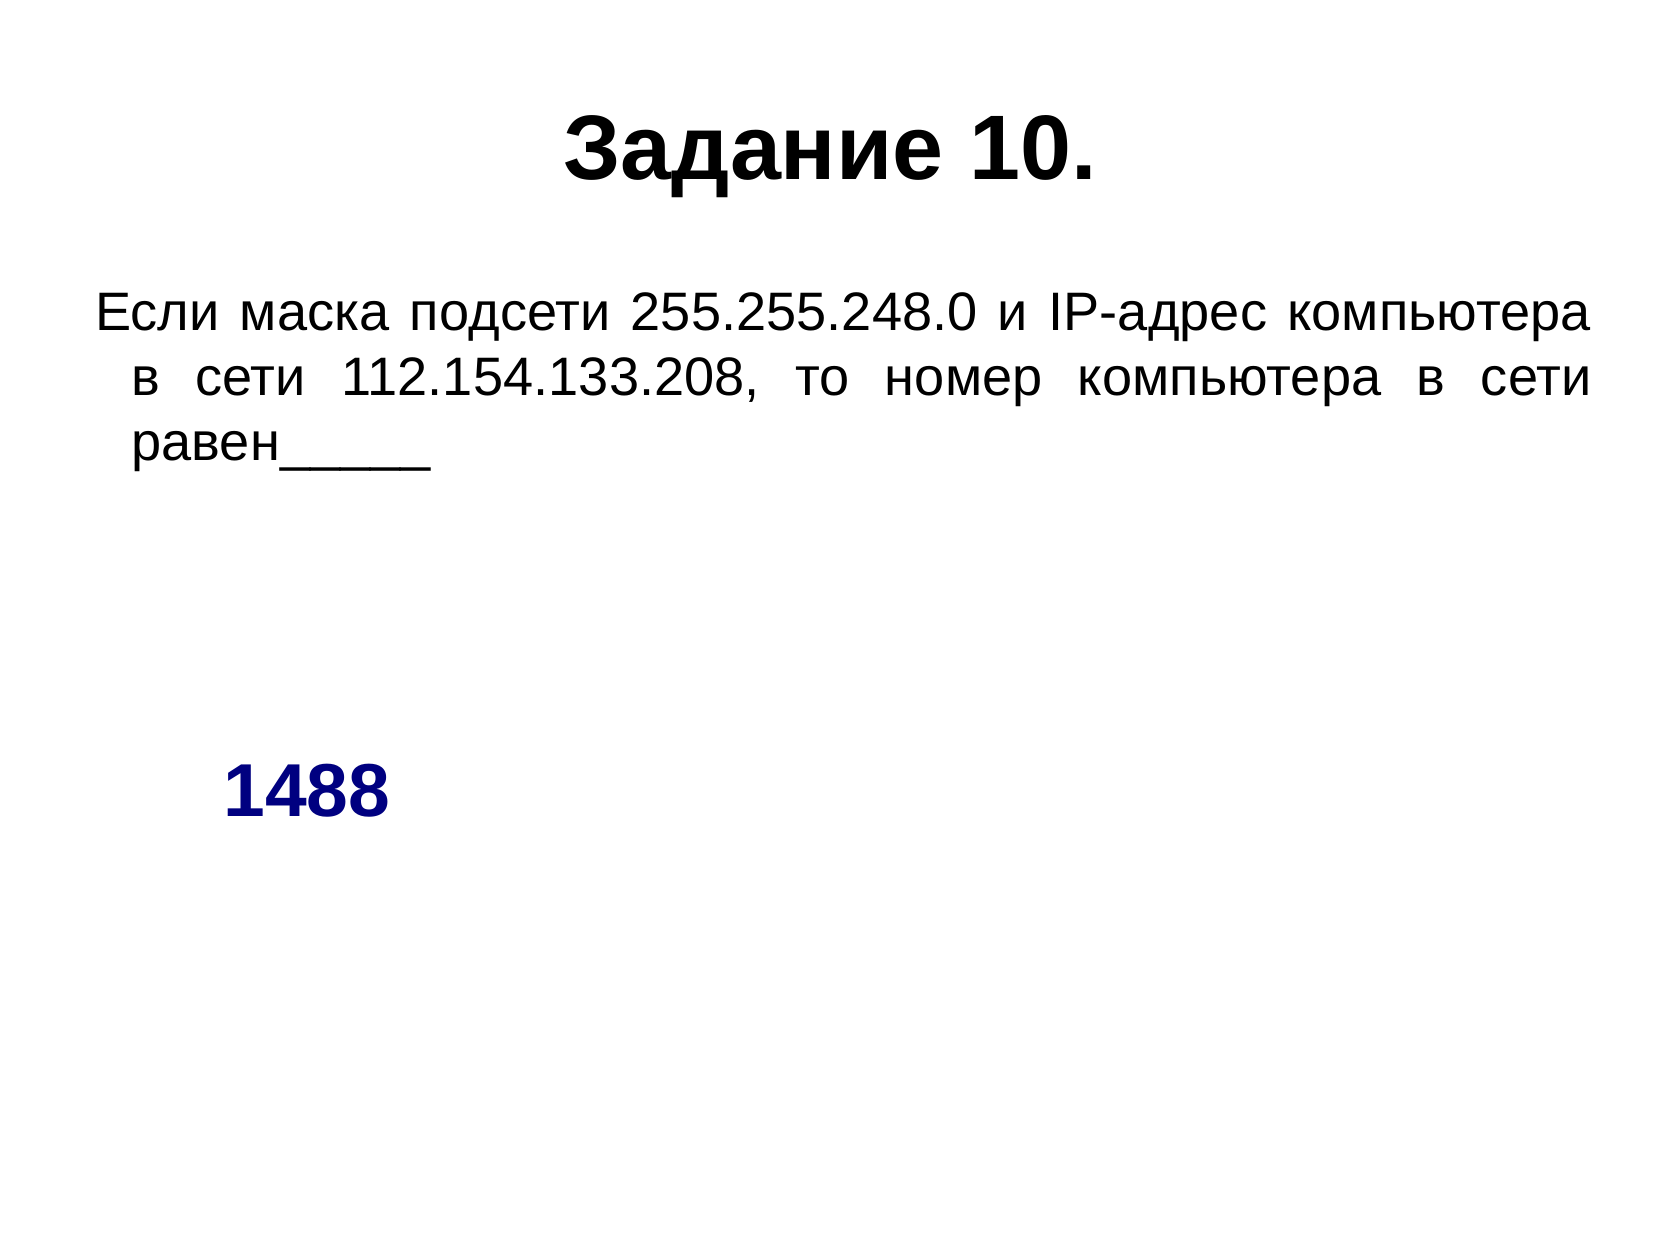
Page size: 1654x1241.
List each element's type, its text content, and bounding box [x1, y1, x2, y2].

list Если маска подсети 255.255.248.0 и IP-адрес компьютера в сети 112.154.133.208, то номер компьютера в сети равен_____ 1488 [58, 268, 1609, 1194]
title Задание 10. [82, 68, 1571, 268]
